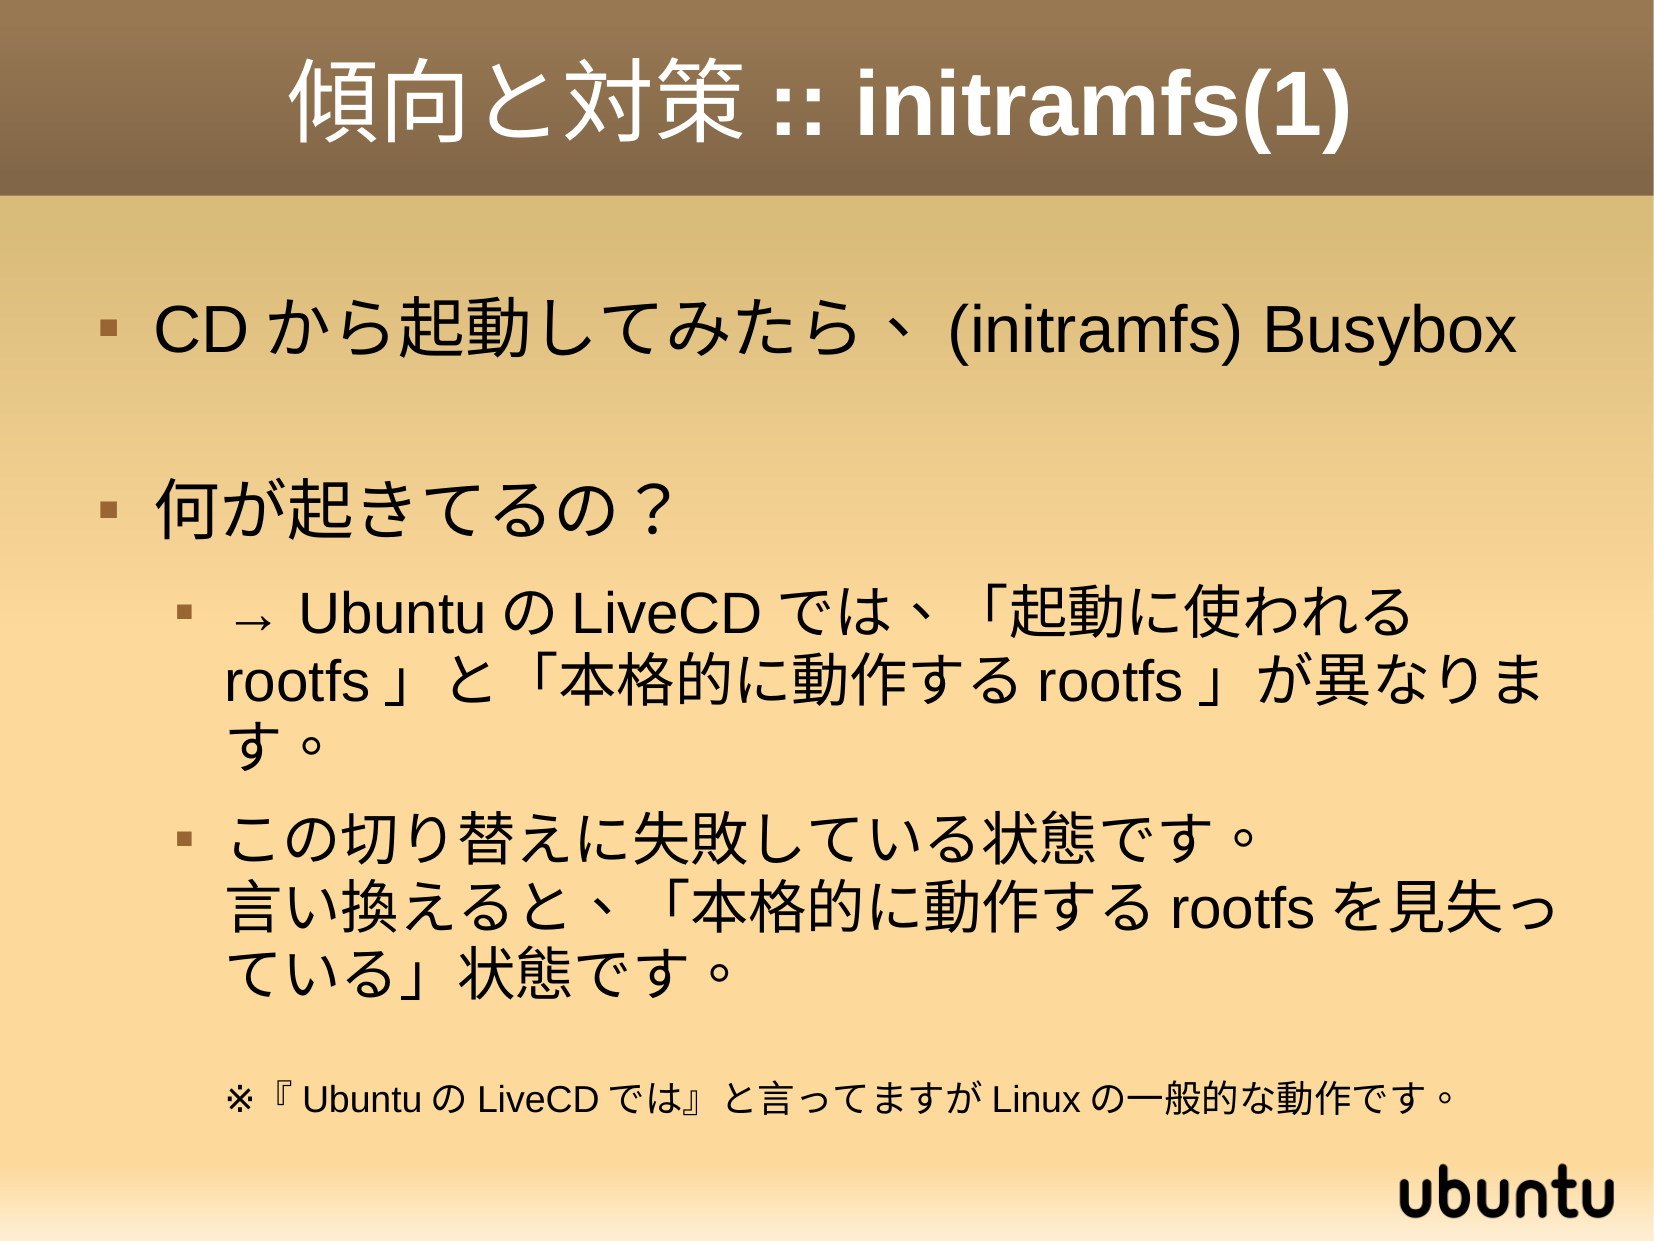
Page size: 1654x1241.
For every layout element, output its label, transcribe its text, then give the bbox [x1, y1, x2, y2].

picture [0, 0, 1654, 1241]
title 傾向と対策:: initramfs(1) [76, 0, 1565, 208]
list CDから起動してみたら、(initramfs) Busybox 何が起きてるの？ → UbuntuのLiveCDでは、「起動に使われるrootfs」と「本格的に動作するrootfs」が異なります。 この切り替えに失敗している状態です。 言い換えると、「本格的に動作するrootfsを見失っている」状態です。 ※『UbuntuのLiveCDでは』と言ってますがLinuxの一般的な動作です。 [82, 290, 1571, 1094]
